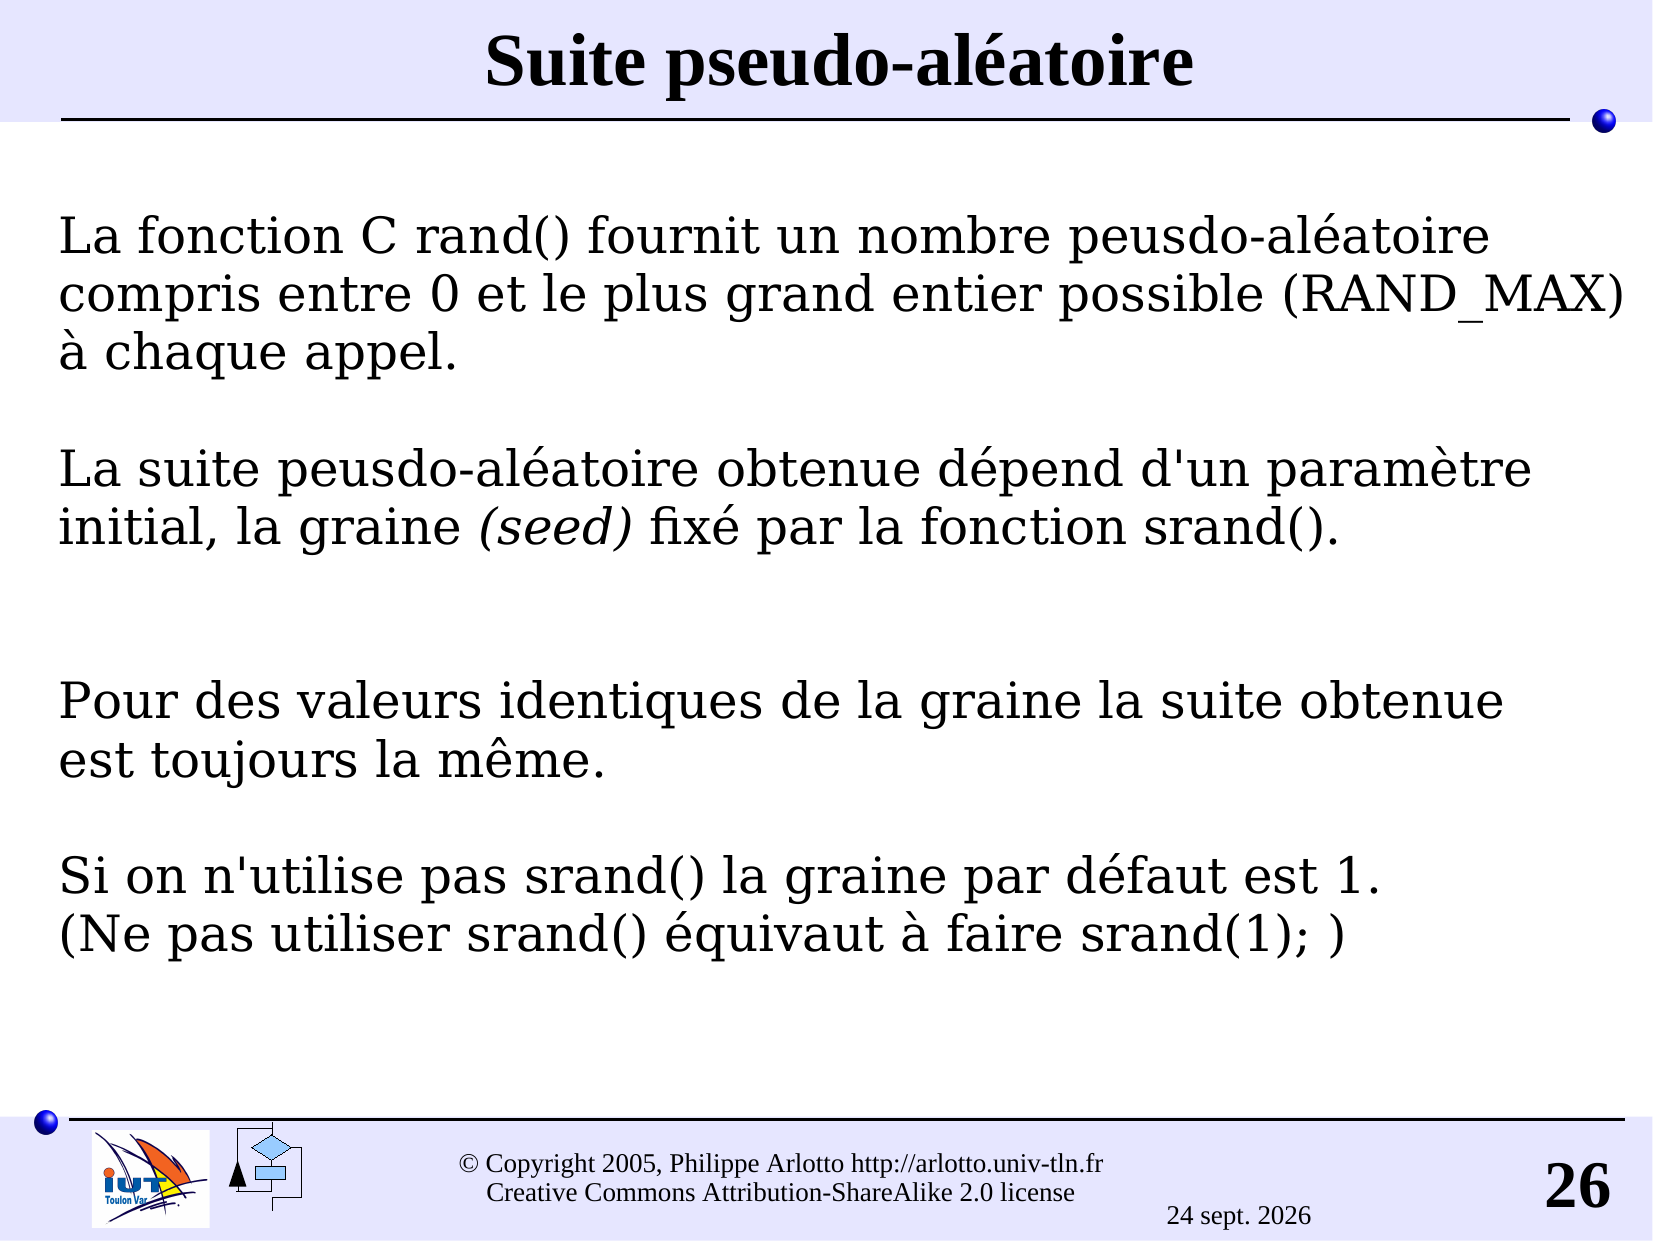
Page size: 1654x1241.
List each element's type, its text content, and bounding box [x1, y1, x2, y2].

title Suite pseudo-aléatoire [95, 14, 1585, 107]
text_box La fonction C rand() fournit un nombre peusdo-aléatoire compris entre 0 et le plus grand entier possible (RAND_MAX) à chaque appel. La suite peusdo-aléatoire obtenue dépend d'un paramètre initial, la graine (seed) fixé par la fonction srand(). Pour des valeurs identiques de la graine la suite obtenue est toujours la même. Si on n'utilise pas srand() la graine par défaut est 1. (Ne pas utiliser srand() équivaut à faire srand(1); ) [59, 206, 1627, 964]
